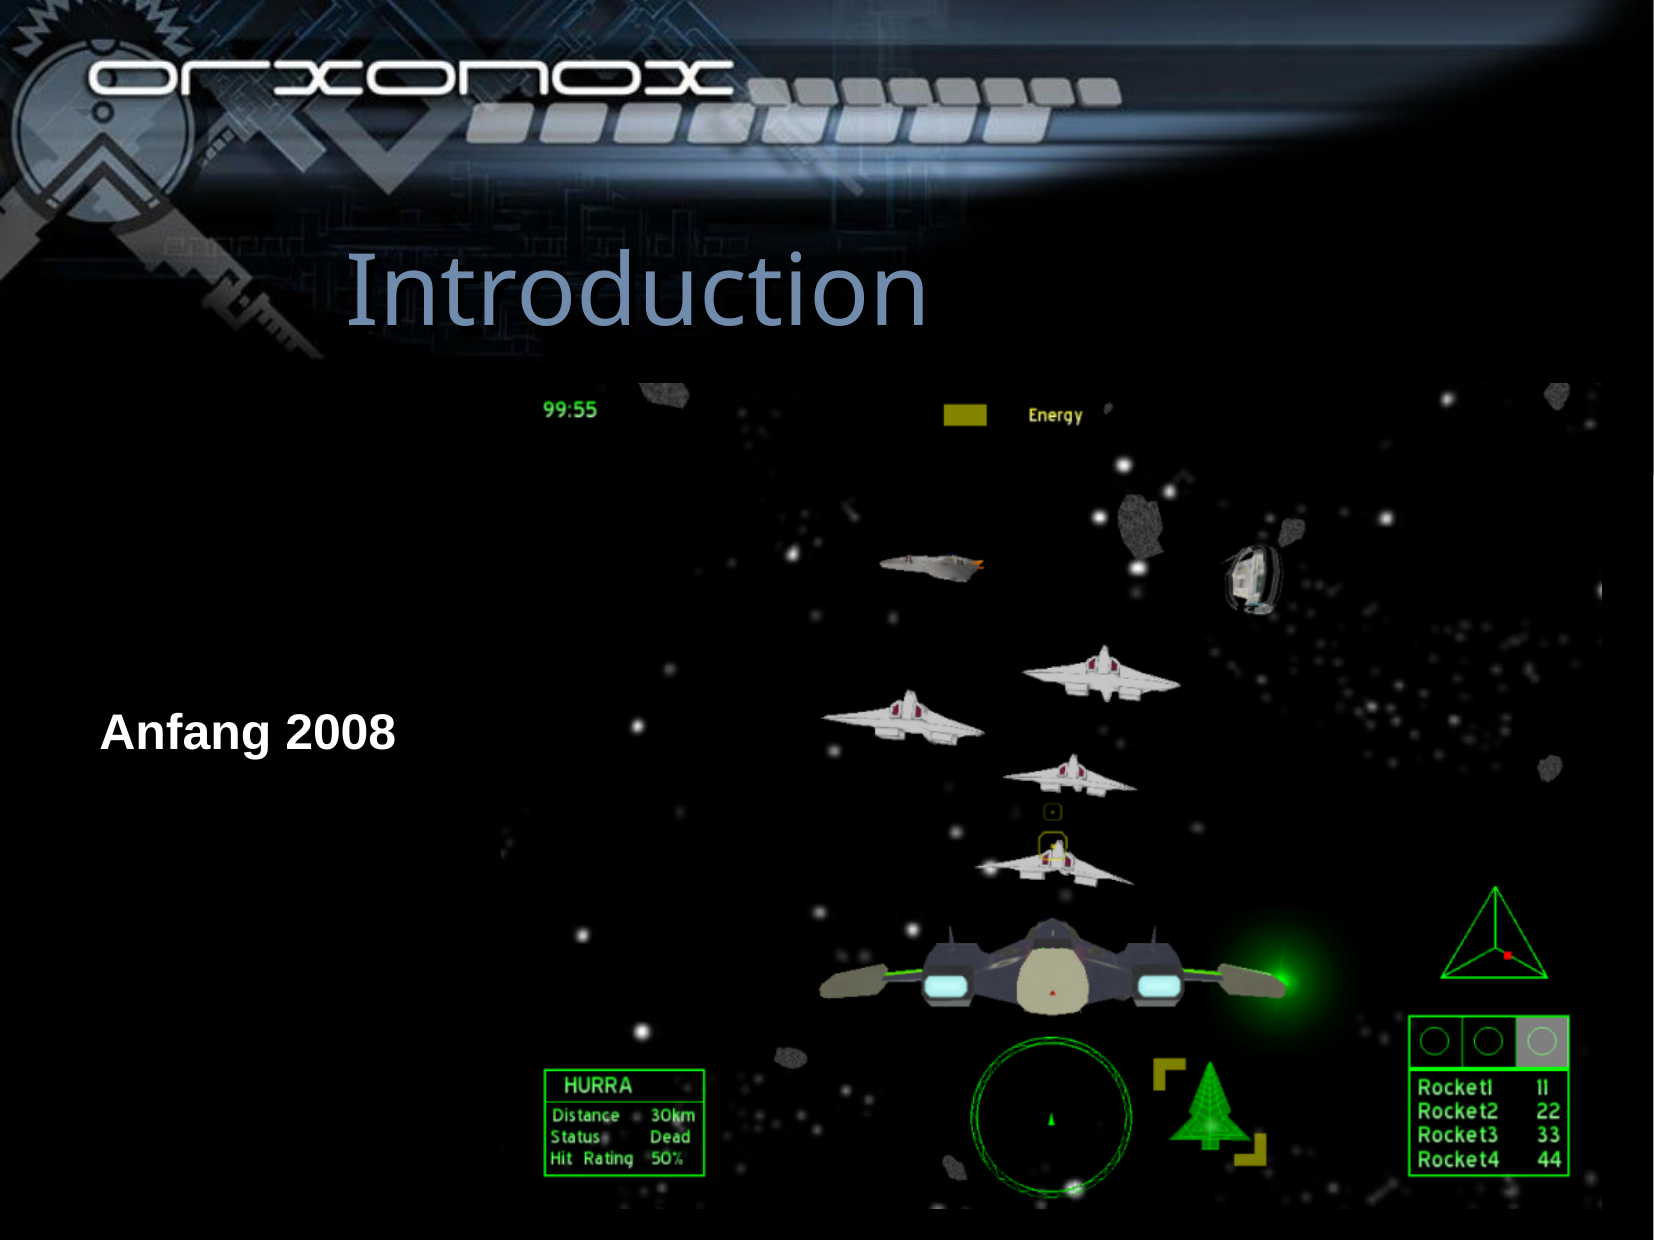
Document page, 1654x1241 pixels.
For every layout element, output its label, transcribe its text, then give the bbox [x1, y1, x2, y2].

text_box Introduction [330, 211, 1418, 343]
picture [0, 0, 1654, 1209]
text_box Anfang 2008 [84, 697, 412, 768]
